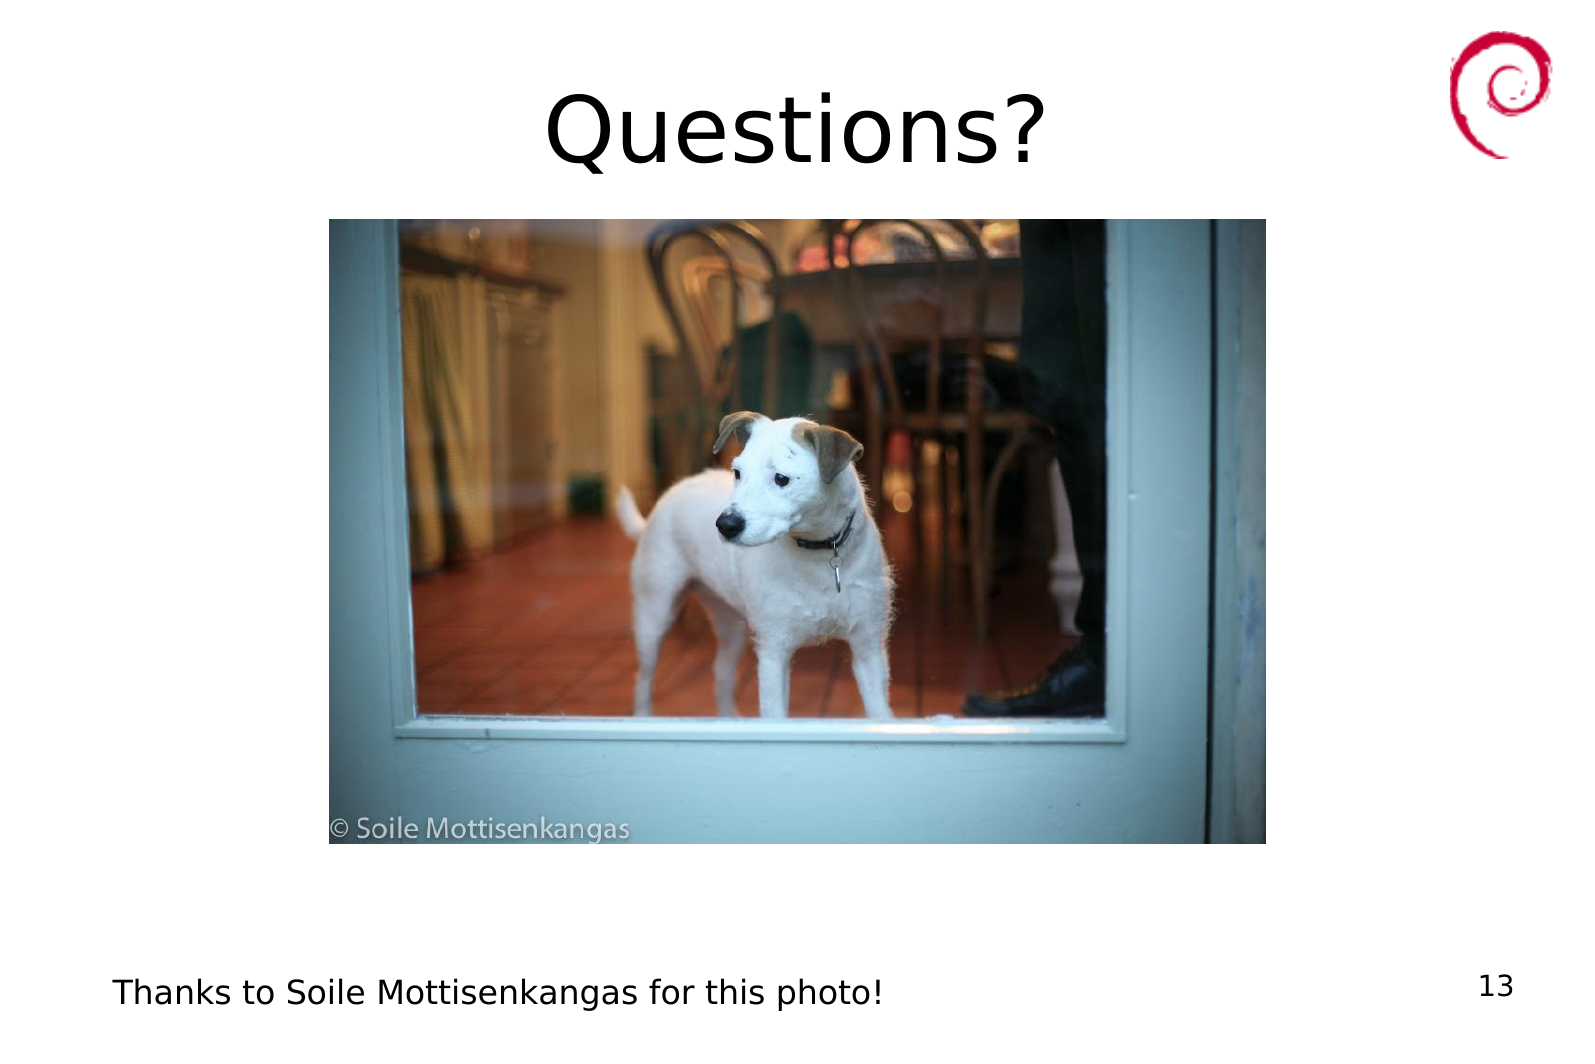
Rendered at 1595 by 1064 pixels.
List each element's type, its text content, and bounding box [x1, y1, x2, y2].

picture [1450, 31, 1555, 159]
title Questions? [79, 42, 1515, 220]
text_box [75, 862, 1463, 1064]
text_box Thanks to Soile Mottisenkangas for this photo! [112, 973, 915, 1013]
picture [329, 219, 1266, 844]
